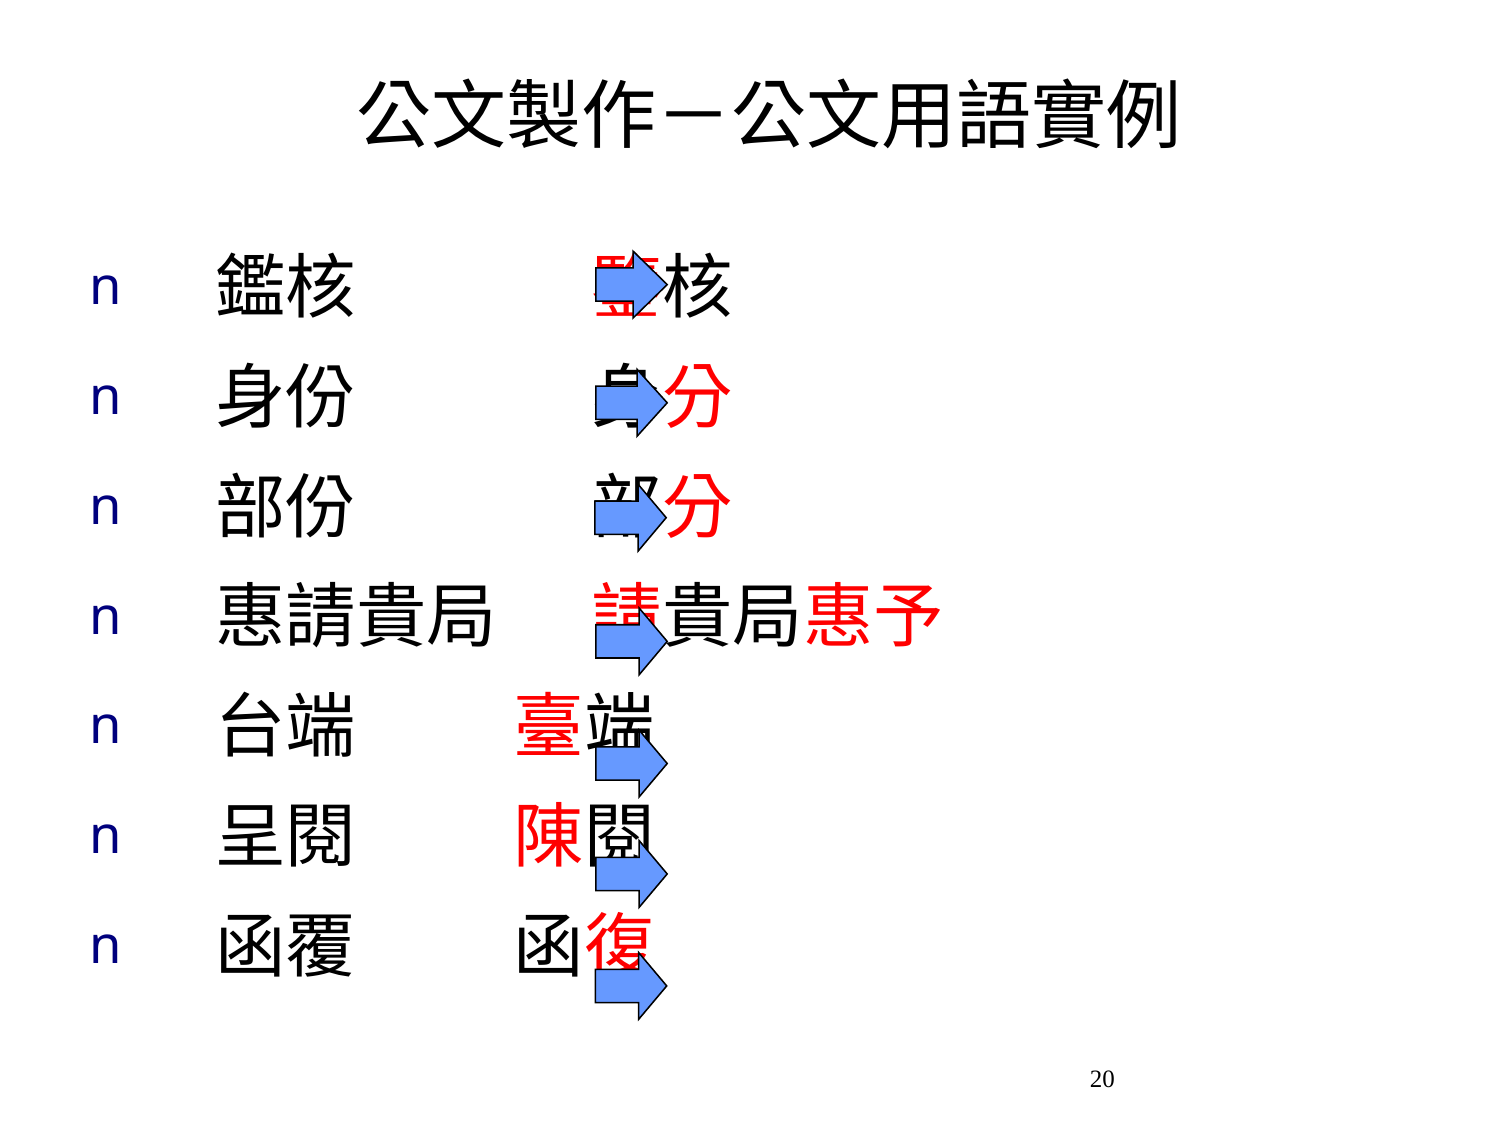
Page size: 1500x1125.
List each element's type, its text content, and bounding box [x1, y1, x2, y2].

title 公文製作－公文用語實例 [171, 0, 1366, 209]
text_box [595, 369, 668, 437]
text_box [595, 730, 668, 797]
text_box [595, 608, 668, 675]
text_box [595, 952, 667, 1020]
list 鑑核 鑒核 身份 身分 部份 部分 惠請貴局 請貴局惠予 台端 臺端 呈閱 陳閱 函覆 函復 [74, 209, 1410, 996]
text_box [1074, 1025, 1426, 1101]
text_box [594, 484, 667, 552]
text_box [595, 840, 668, 908]
text_box [595, 251, 668, 318]
